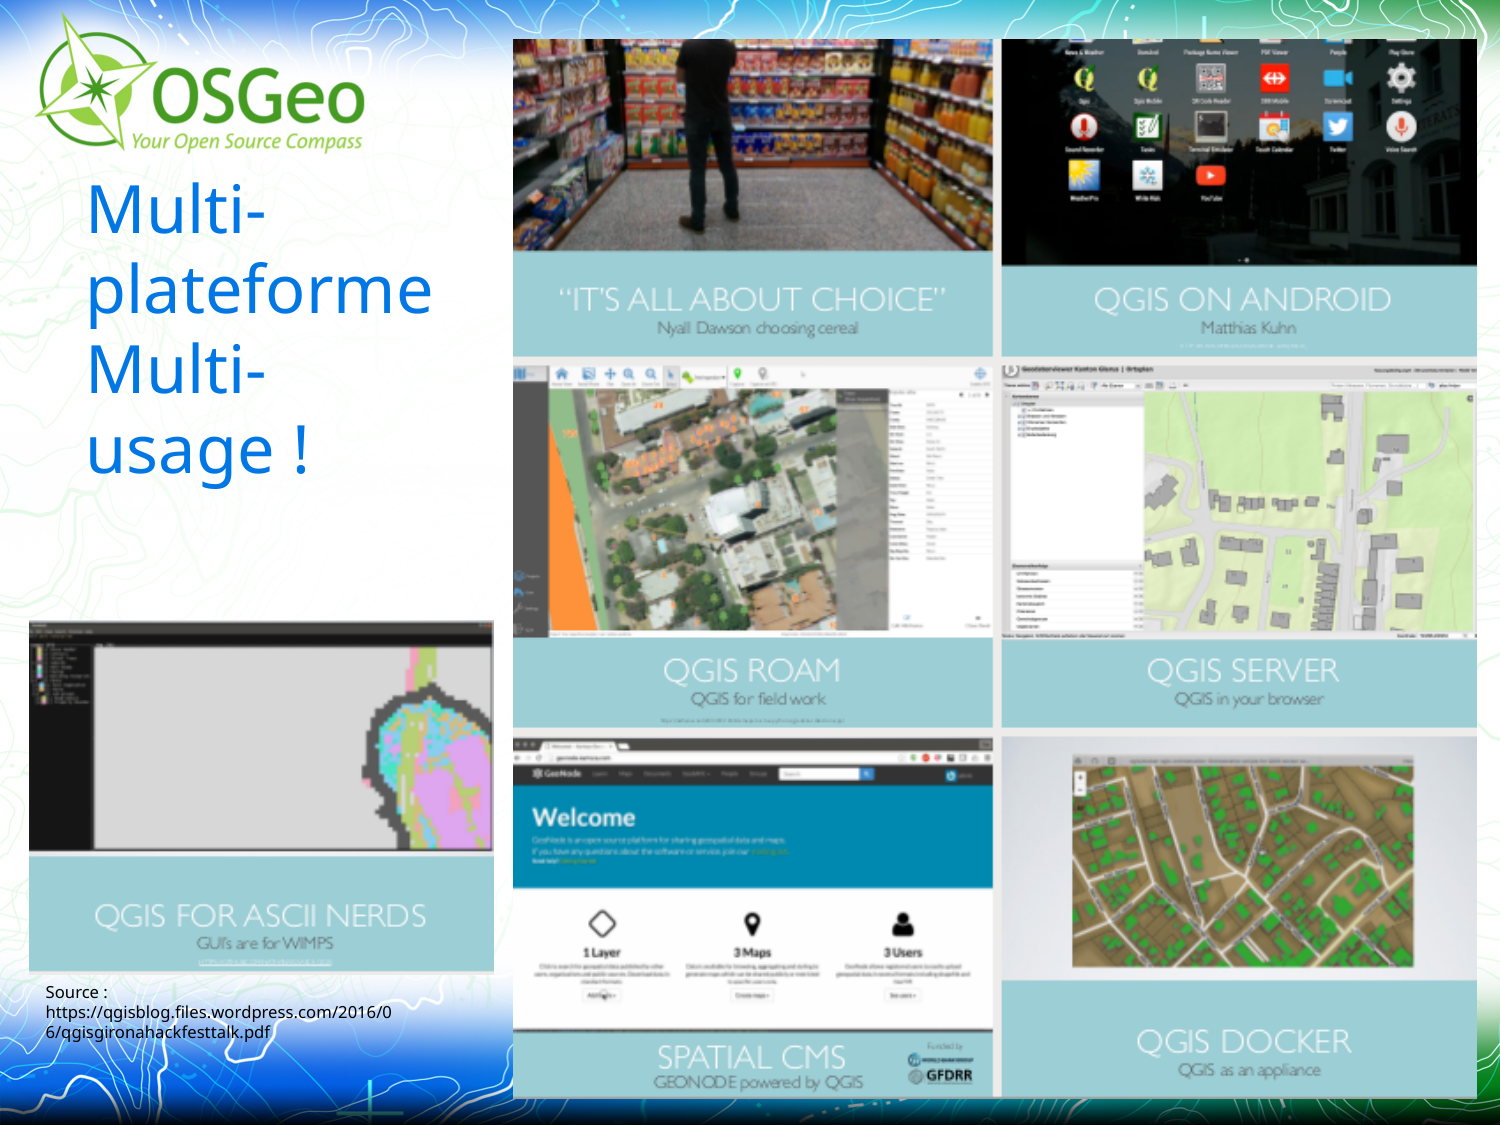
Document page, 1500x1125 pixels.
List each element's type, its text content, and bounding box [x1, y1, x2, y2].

text_box [512, 1025, 988, 1101]
picture [0, 0, 1500, 1125]
text_box [112, 1025, 426, 1101]
title Multi- plateforme Multi- usage ! [70, 158, 513, 331]
text_box Source : https://qgisblog.files.wordpress.com/2016/06/qgisgironahackfesttalk.pdf [30, 974, 414, 1063]
